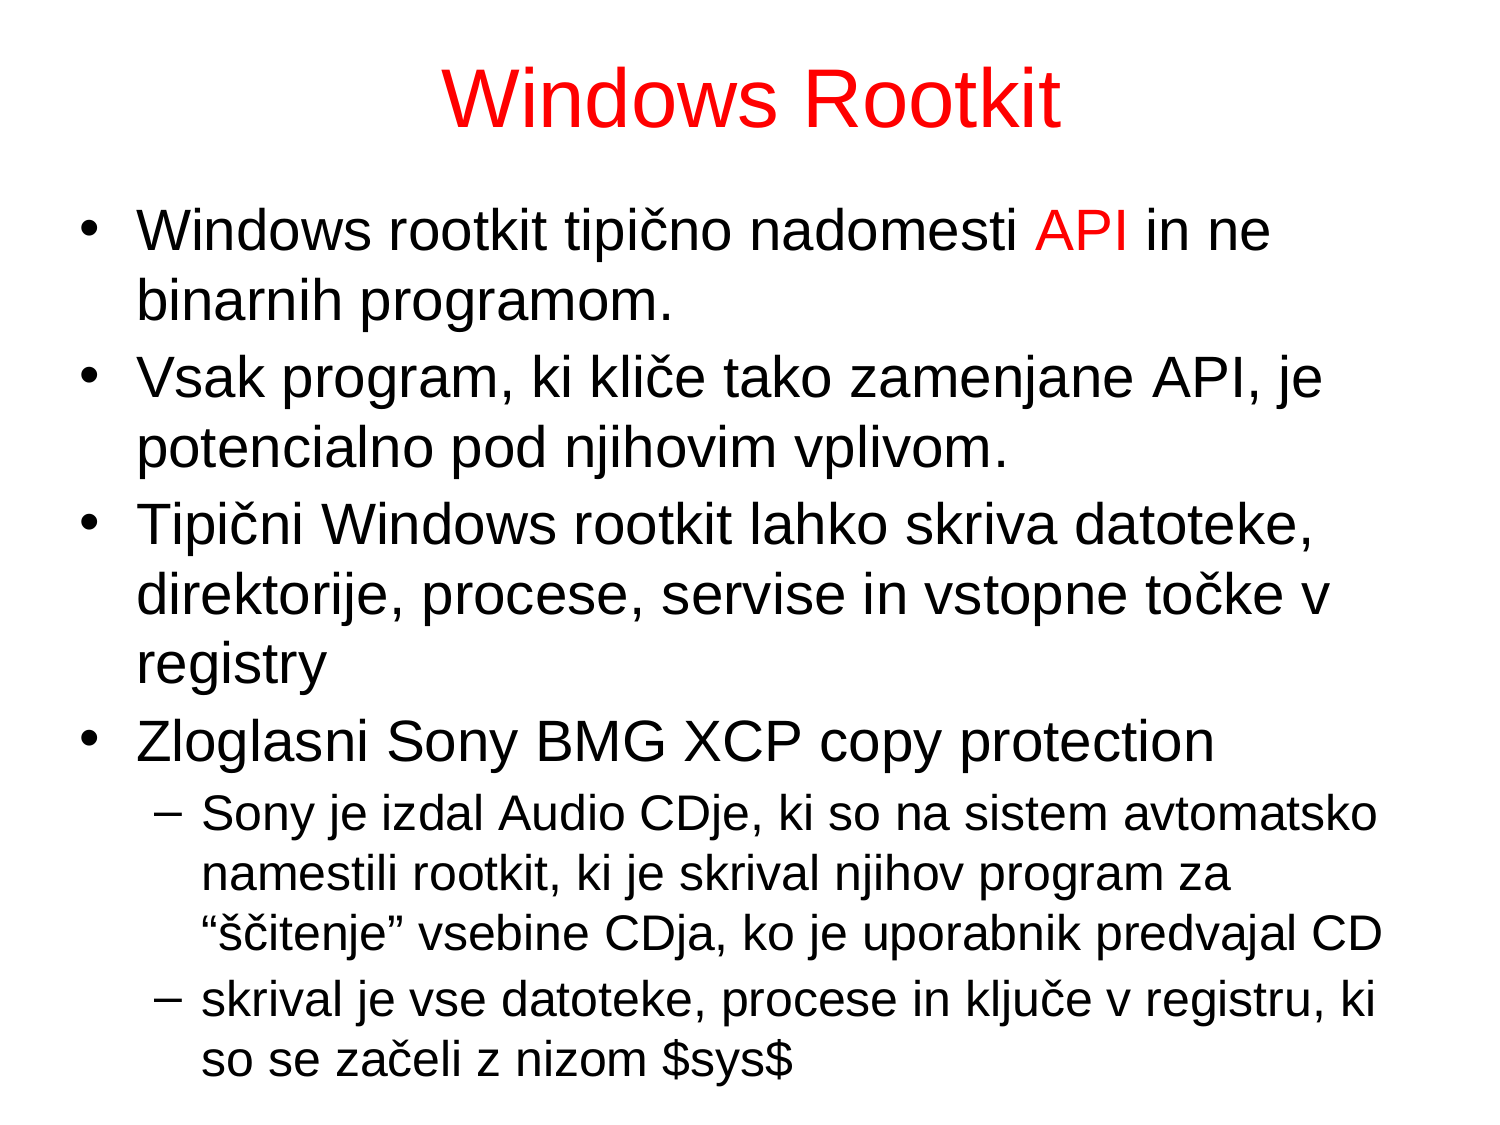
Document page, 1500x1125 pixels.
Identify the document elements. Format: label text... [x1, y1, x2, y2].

list Windows rootkit tipično nadomesti API in ne binarnih programom. Vsak program, ki kliče tako zamenjane API, je potencialno pod njihovim vplivom. Tipični Windows rootkit lahko skriva datoteke, direktorije, procese, servise in vstopne točke v registry Zloglasni Sony BMG XCP copy protection Sony je izdal Audio CDje, ki so na sistem avtomatsko namestili rootkit, ki je skrival njihov program za “ščitenje” vsebine CDja, ko je uporabnik predvajal CD skrival je vse datoteke, procese in ključe v registru, ki so se začeli z nizom $sys$ [64, 184, 1415, 1095]
title Windows Rootkit [76, 0, 1427, 188]
